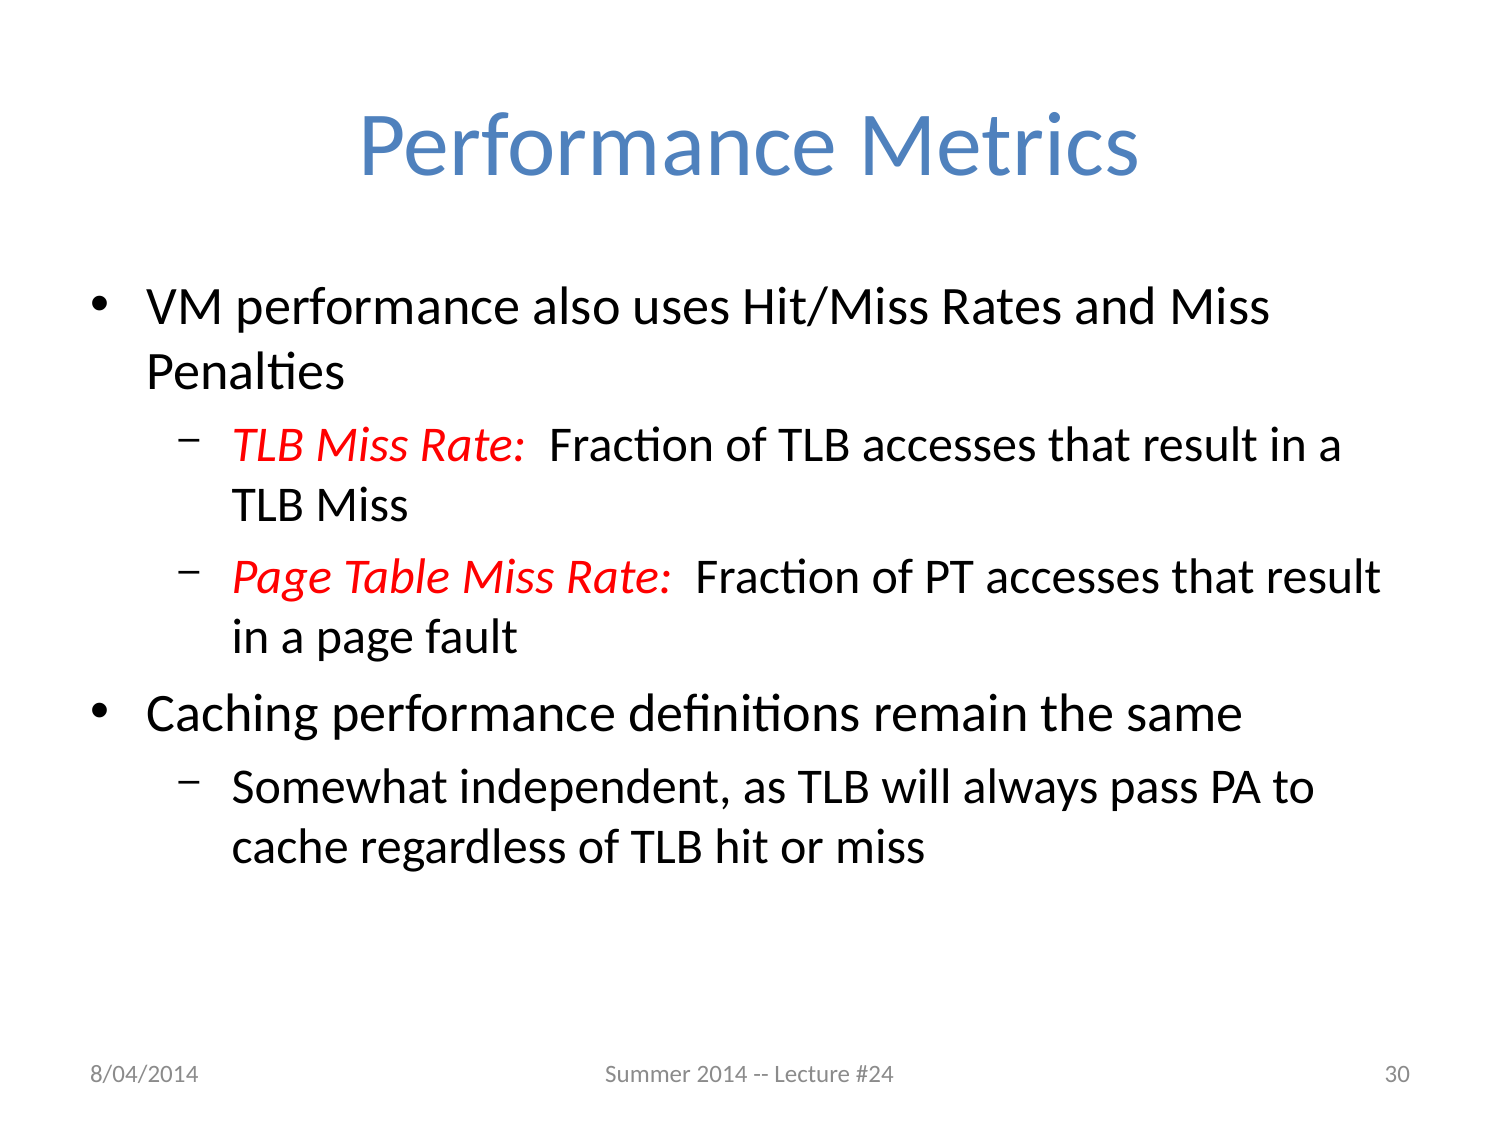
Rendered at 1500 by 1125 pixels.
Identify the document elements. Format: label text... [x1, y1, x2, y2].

footer Summer 2014 -- Lecture #24 [512, 1042, 988, 1103]
slide_number 8/04/2014 [75, 1042, 425, 1103]
slide_number <number> [1074, 1042, 1425, 1103]
list VM performance also uses Hit/Miss Rates and Miss Penalties TLB Miss Rate: Fraction of TLB accesses that result in a TLB Miss Page Table Miss Rate: Fraction of PT accesses that result in a page fault Caching performance definitions remain the same Somewhat independent, as TLB will always pass PA to cache regardless of TLB hit or miss [75, 262, 1425, 1073]
title Performance Metrics [75, 45, 1425, 233]
